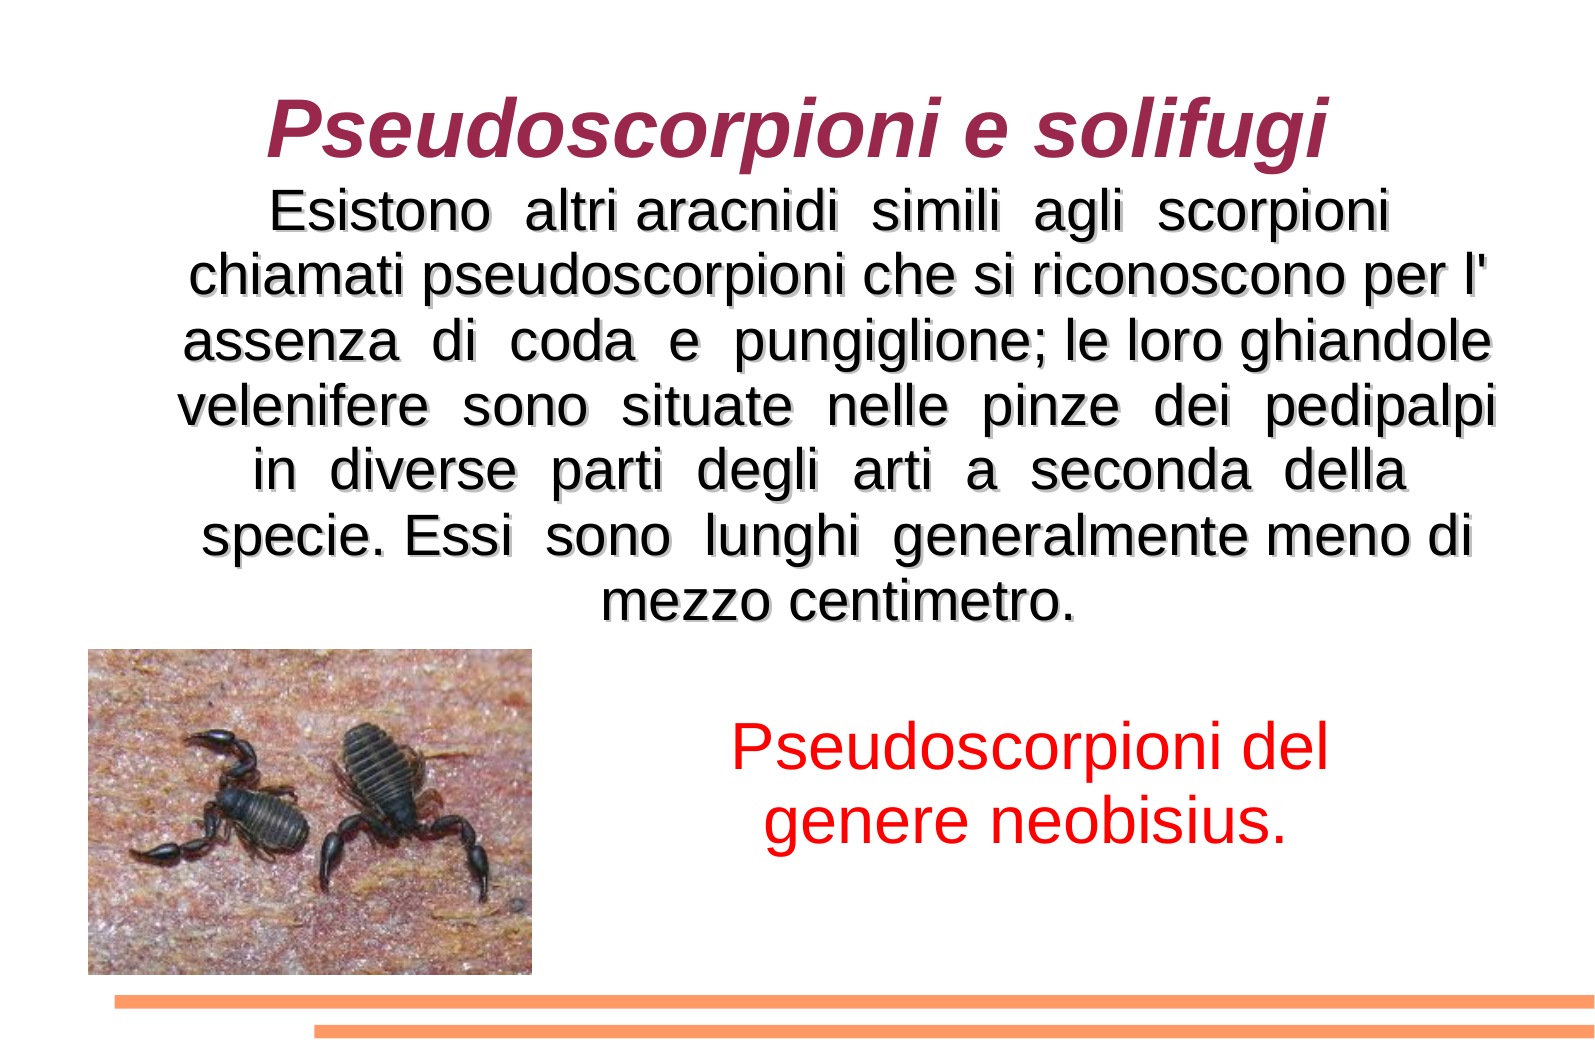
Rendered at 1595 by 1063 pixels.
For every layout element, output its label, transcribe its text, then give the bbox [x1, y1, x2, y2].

list Pseudoscorpioni del genere neobisius. [681, 708, 1359, 901]
picture [88, 650, 532, 975]
title Pseudoscorpioni e solifugi [117, 39, 1479, 177]
list Esistono altri aracnidi simili agli scorpioni chiamati pseudoscorpioni che si riconoscono per l' assenza di coda e pungiglione; le loro ghiandole velenifere sono situate nelle pinze dei pedipalpi in diverse parti degli arti a seconda della specie. Essi sono lunghi generalmente meno di mezzo centimetro. [88, 177, 1506, 650]
